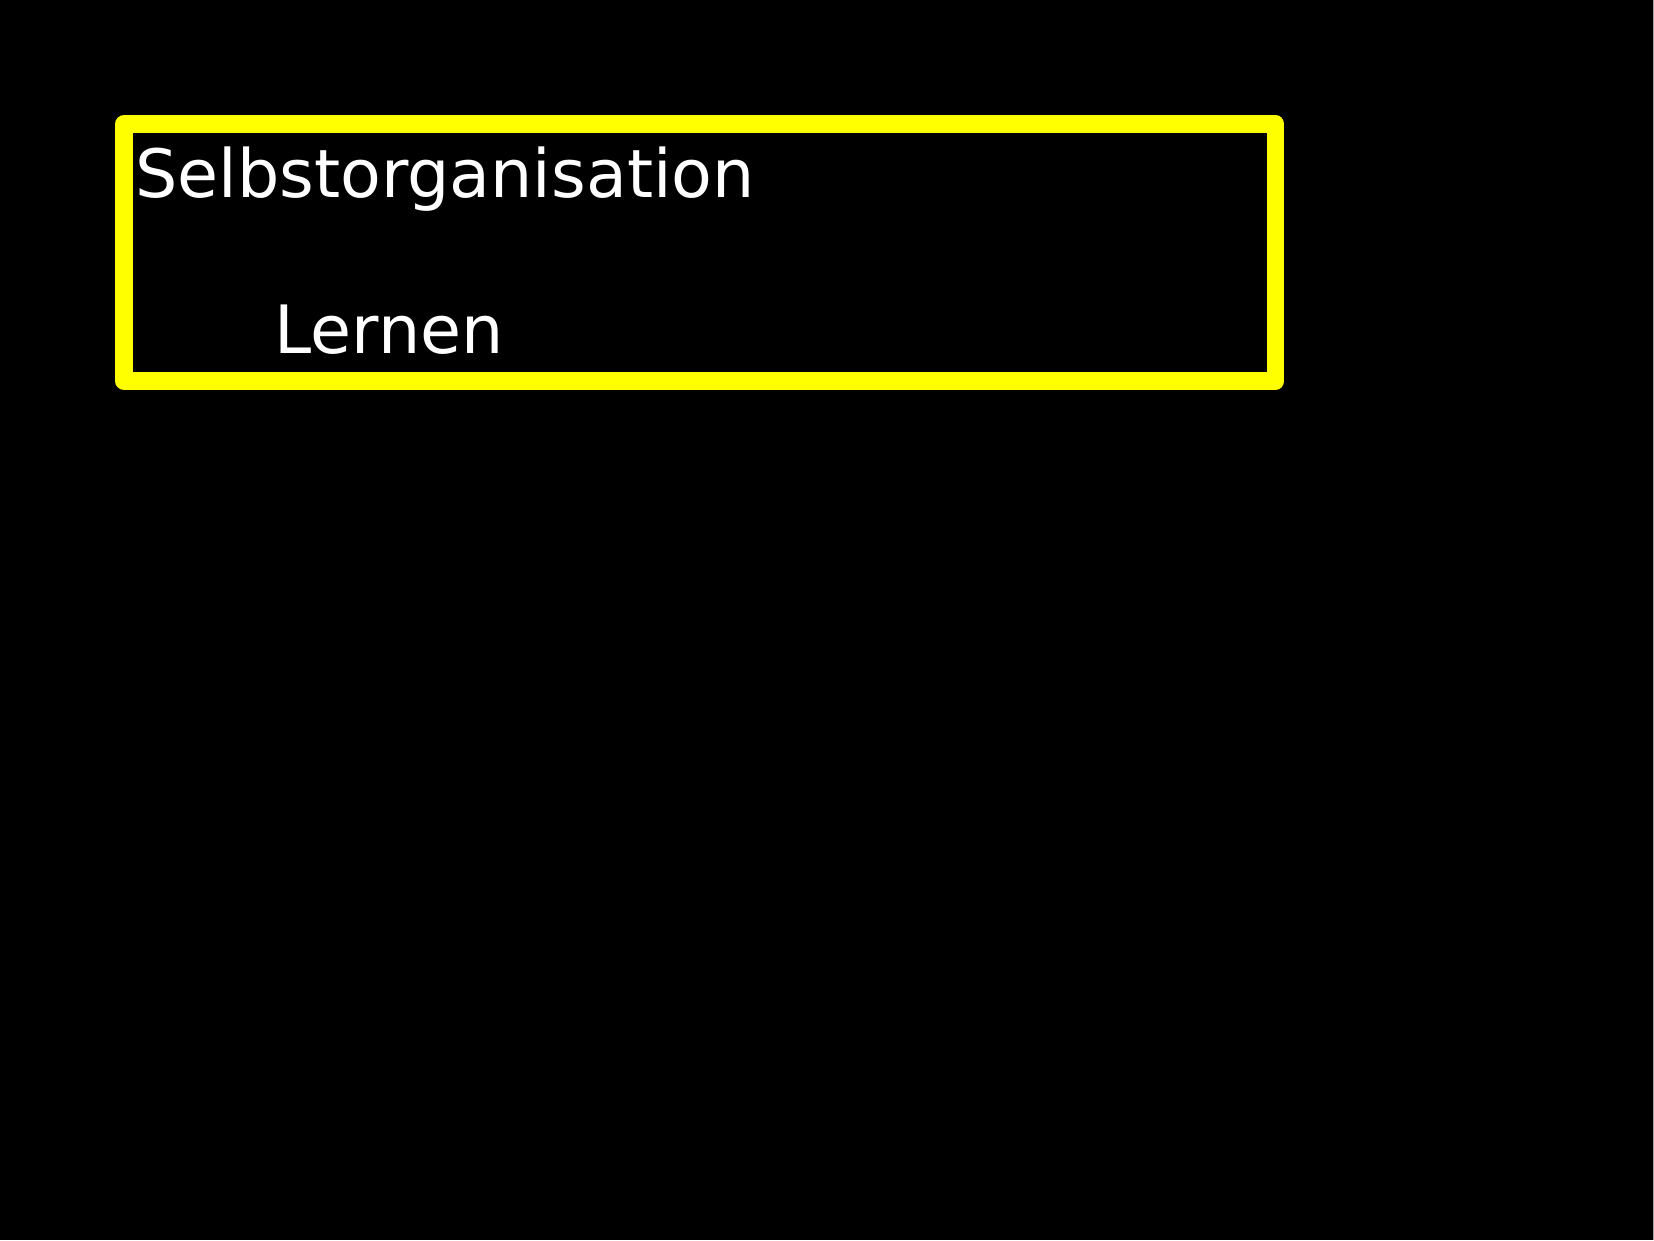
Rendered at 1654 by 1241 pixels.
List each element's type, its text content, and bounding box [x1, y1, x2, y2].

text_box Selbstorganisation ist die höchste Stufe der Professionalität des Lernen [124, 124, 1276, 382]
